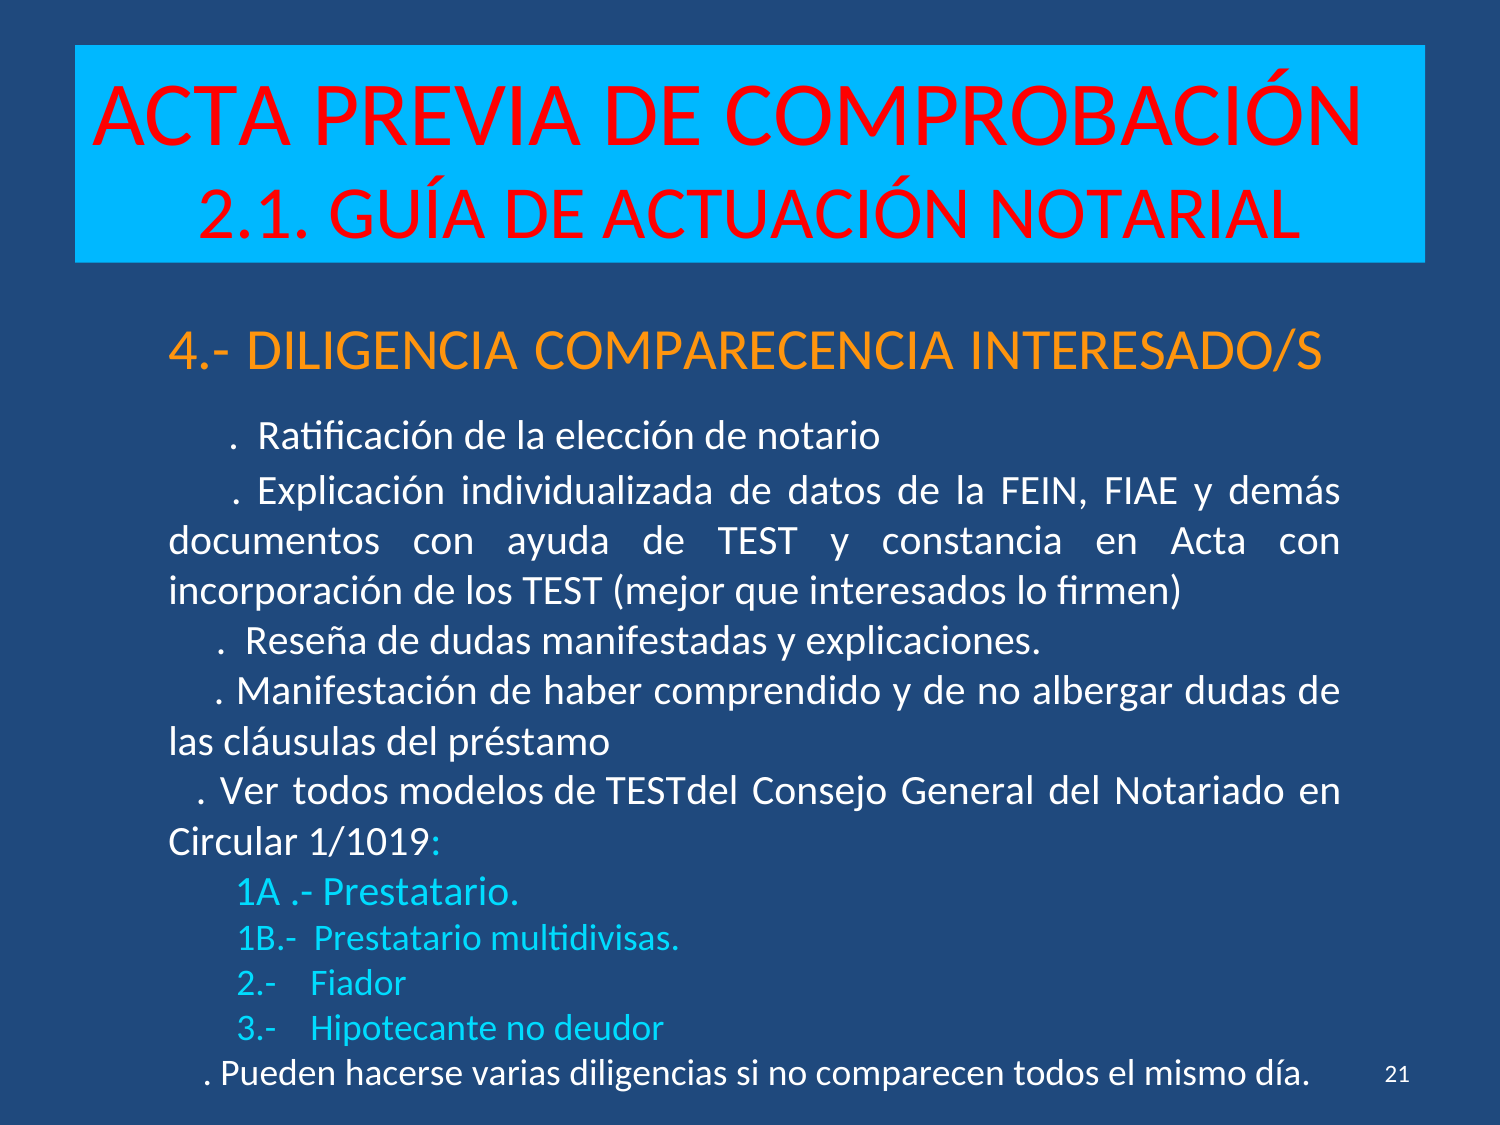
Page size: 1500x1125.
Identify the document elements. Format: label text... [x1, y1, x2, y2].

text_box <número> [1074, 1042, 1426, 1103]
text_box 4.- DILIGENCIA COMPARECENCIA INTERESADO/S . Ratificación de la elección de notario . Explicación individualizada de datos de la FEIN, FIAE y demás documentos con ayuda de TEST y constancia en Acta con incorporación de los TEST (mejor que interesados lo firmen) . Reseña de dudas manifestadas y explicaciones. . Manifestación de haber comprendido y de no albergar dudas de las cláusulas del préstamo . Ver todos modelos de TESTdel Consejo General del Notariado en Circular 1/1019: 1A .- Prestatario. 1B.- Prestatario multidivisas. 2.- Fiador 3.- Hipotecante no deudor . Pueden hacerse varias diligencias si no comparecen todos el mismo día. [153, 295, 1357, 951]
text_box ACTA PREVIA DE COMPROBACIÓN 2.1. GUÍA DE ACTUACIÓN NOTARIAL [75, 45, 1426, 263]
